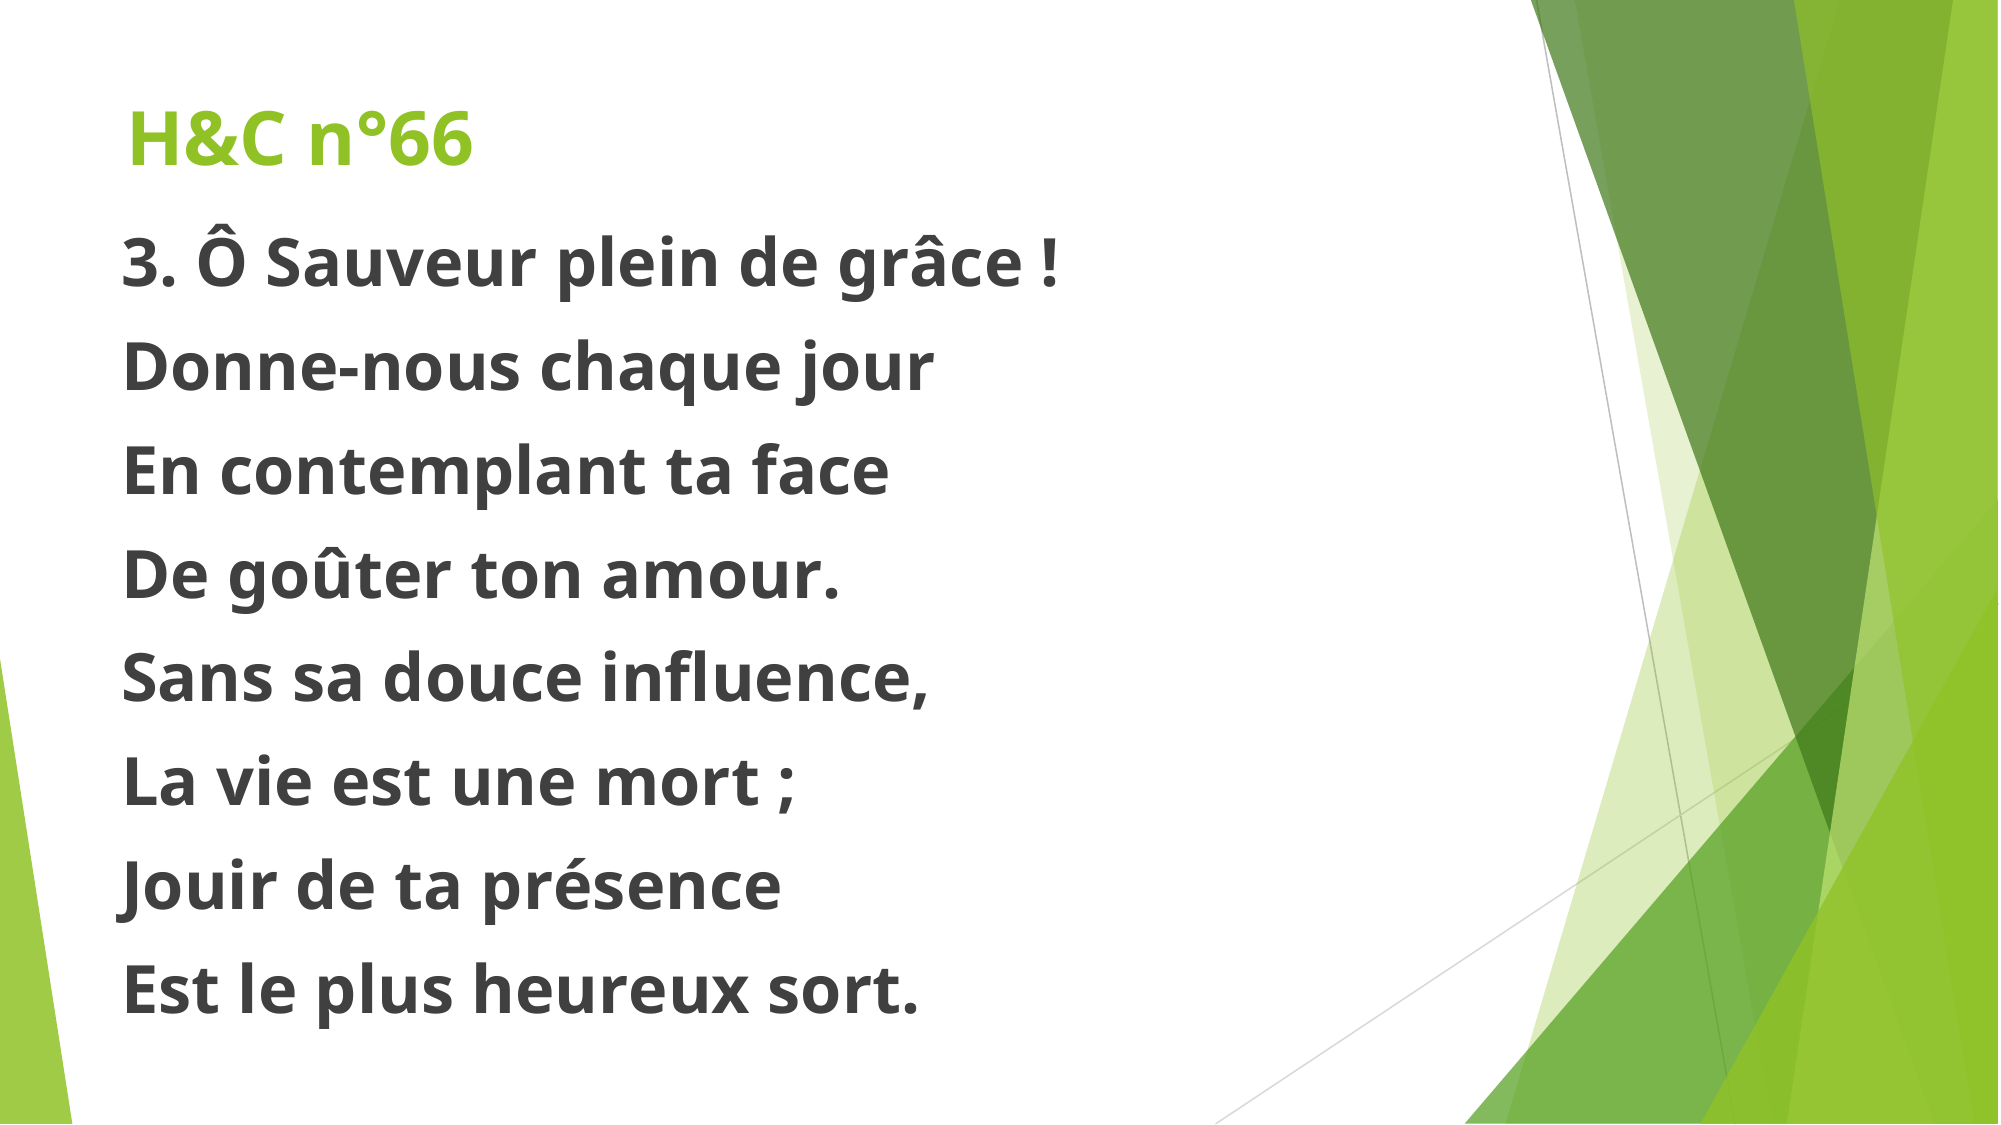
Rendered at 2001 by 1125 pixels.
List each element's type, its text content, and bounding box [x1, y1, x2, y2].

text_box H&C n°66 [111, 82, 1522, 200]
text_box 3. Ô Sauveur plein de grâce ! Donne-nous chaque jour En contemplant ta face De goûter ton amour. Sans sa douce influence, La vie est une mort ; Jouir de ta présence Est le plus heureux sort. [106, 200, 1973, 1037]
